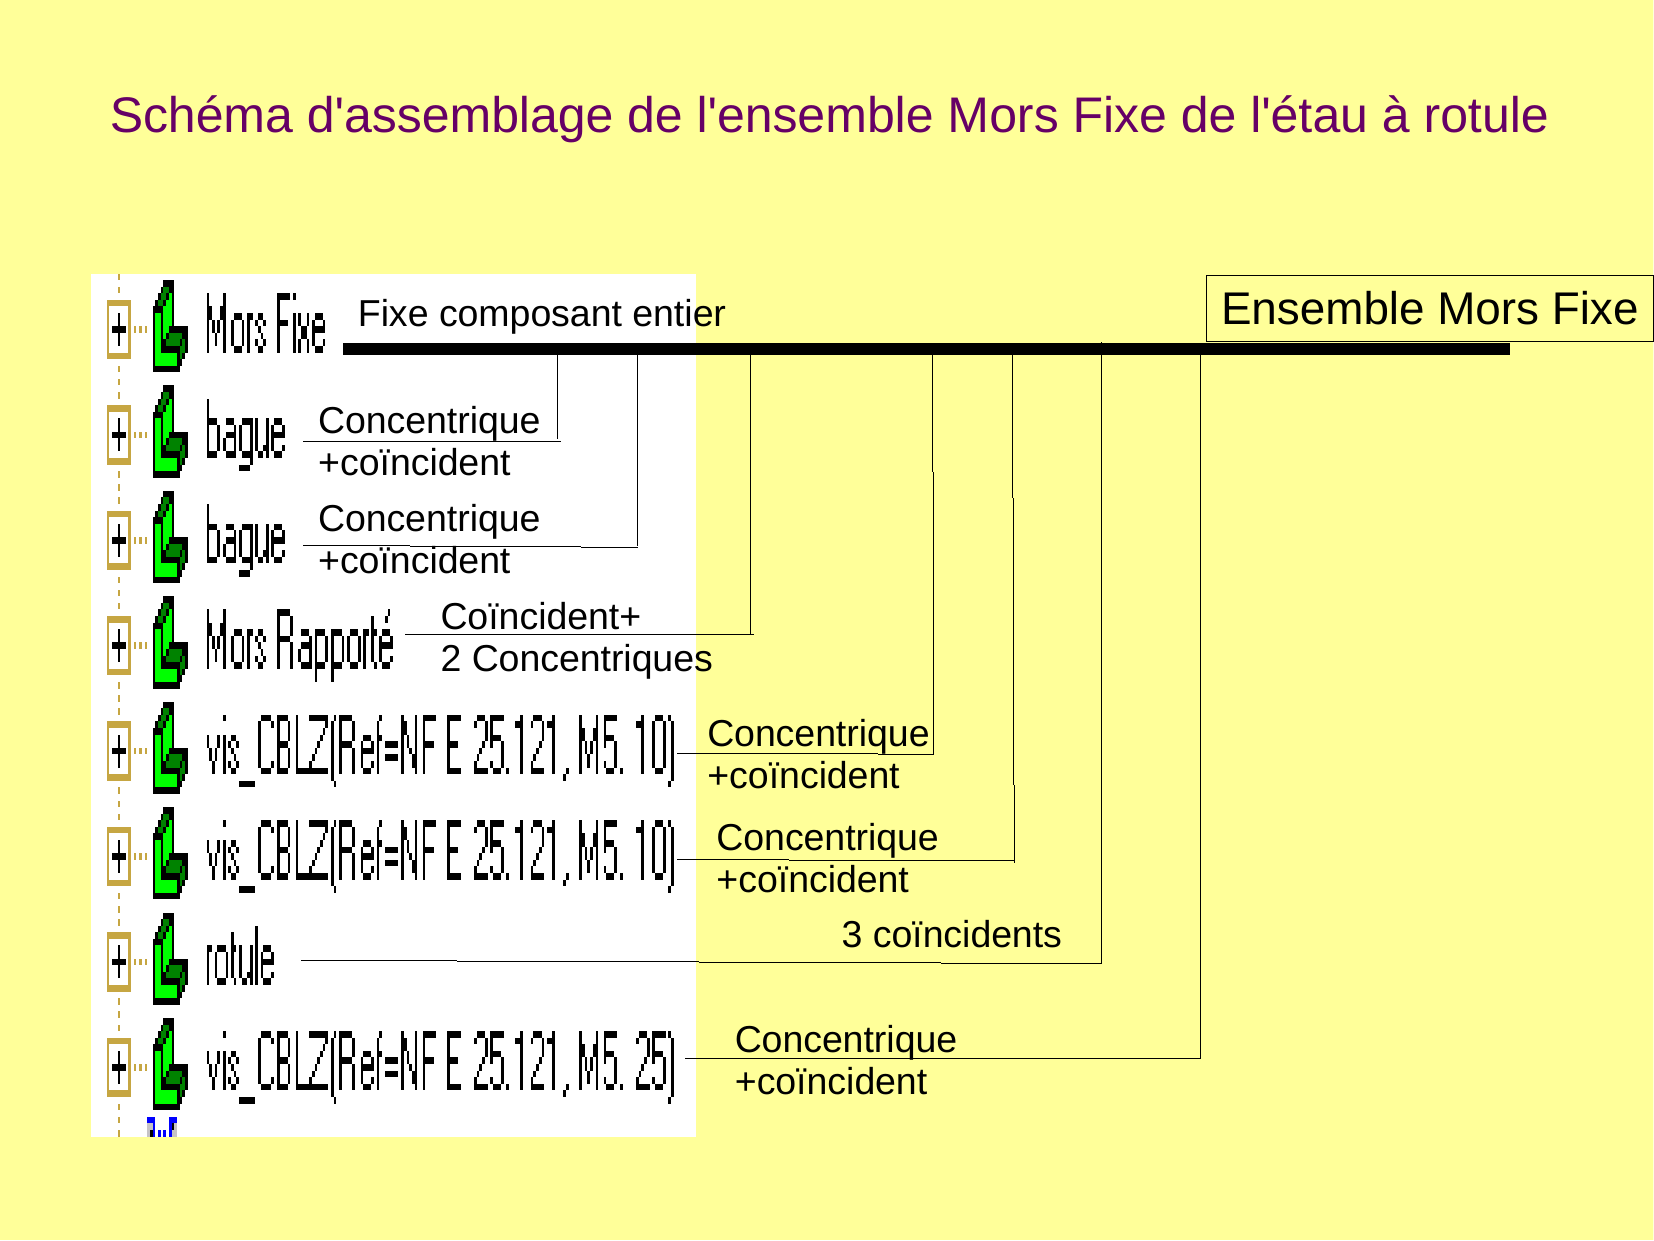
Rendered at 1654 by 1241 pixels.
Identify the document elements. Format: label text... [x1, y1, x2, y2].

text_box Concentrique +coïncident [701, 808, 954, 908]
text_box Concentrique +coïncident [720, 1059, 972, 1111]
text_box 3 coïncidents [826, 906, 1078, 964]
text_box Concentrique +coïncident [303, 490, 556, 590]
text_box Ensemble Mors Fixe [1206, 275, 1654, 342]
text_box Schéma d'assemblage de l'ensemble Mors Fixe de l'étau à rotule [94, 79, 1565, 151]
text_box Concentrique +coïncident [303, 392, 556, 490]
picture [91, 274, 696, 1137]
text_box Concentrique +coïncident [720, 1011, 972, 1058]
text_box Fixe composant entier [343, 284, 741, 342]
text_box Coïncident+ 2 Concentriques [425, 588, 728, 688]
text_box Concentrique +coïncident [692, 704, 945, 804]
